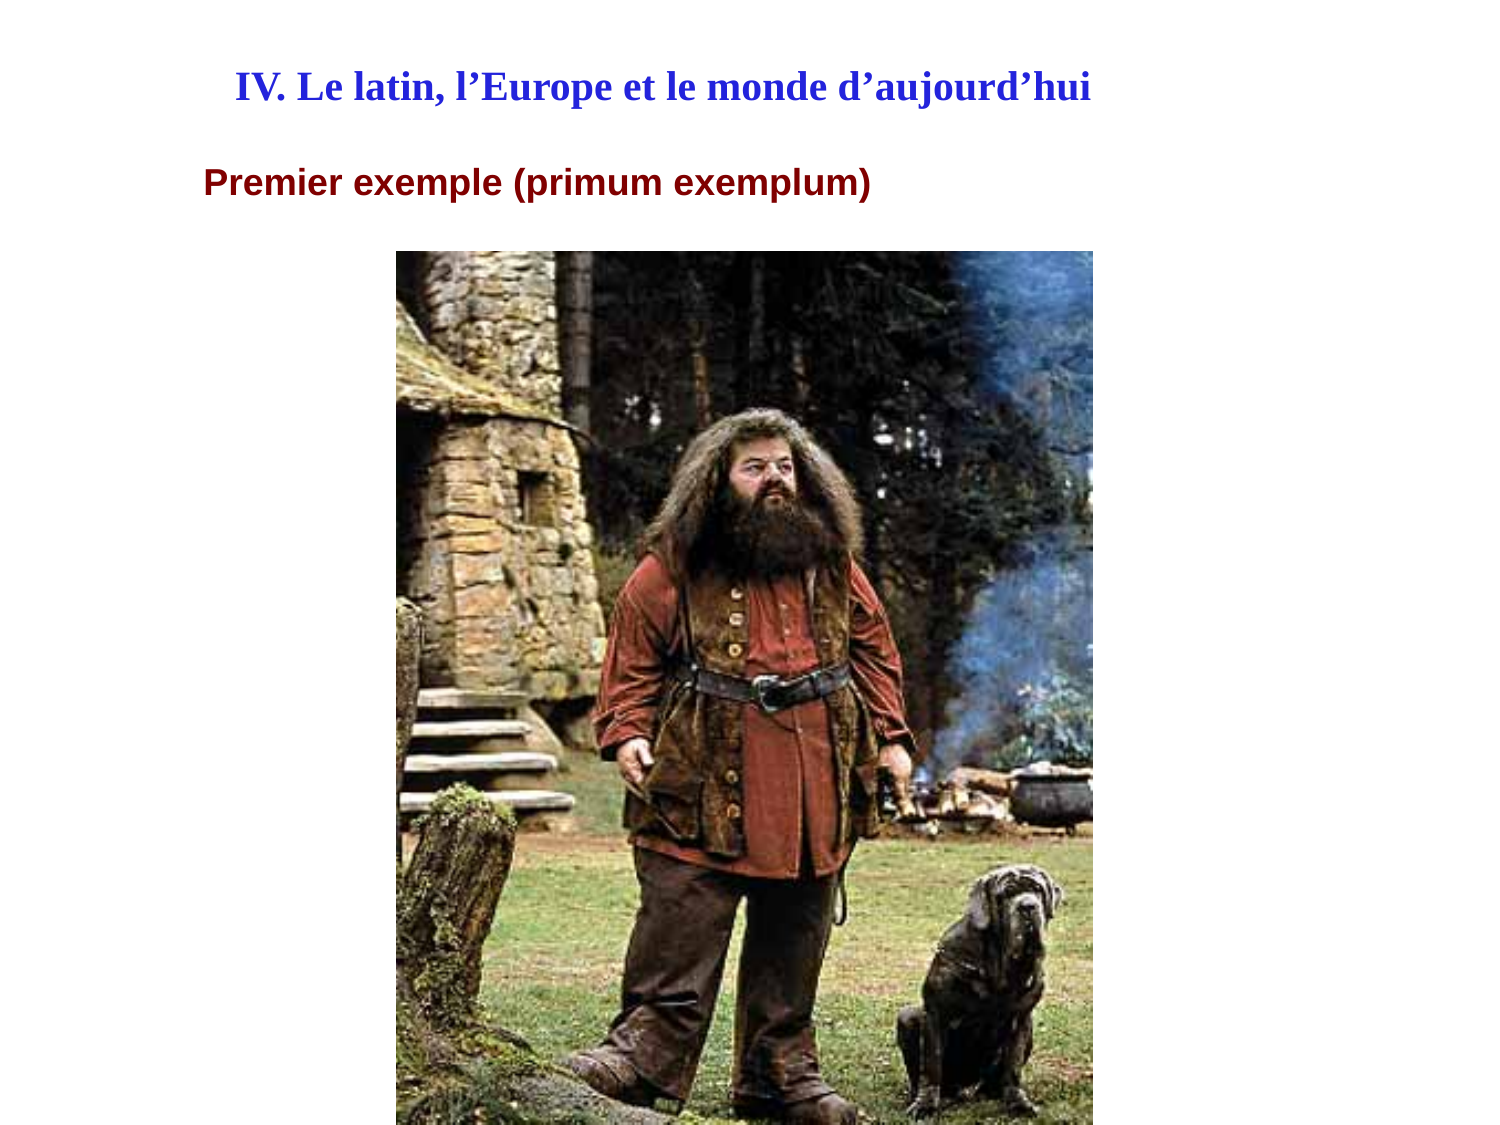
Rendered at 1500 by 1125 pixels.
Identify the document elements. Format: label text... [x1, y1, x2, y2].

title Premier exemple (primum exemplum) [47, 141, 1028, 225]
picture [396, 251, 1093, 1125]
title IV. Le latin, l’Europe et le monde d’aujourd’hui [75, 44, 1252, 130]
